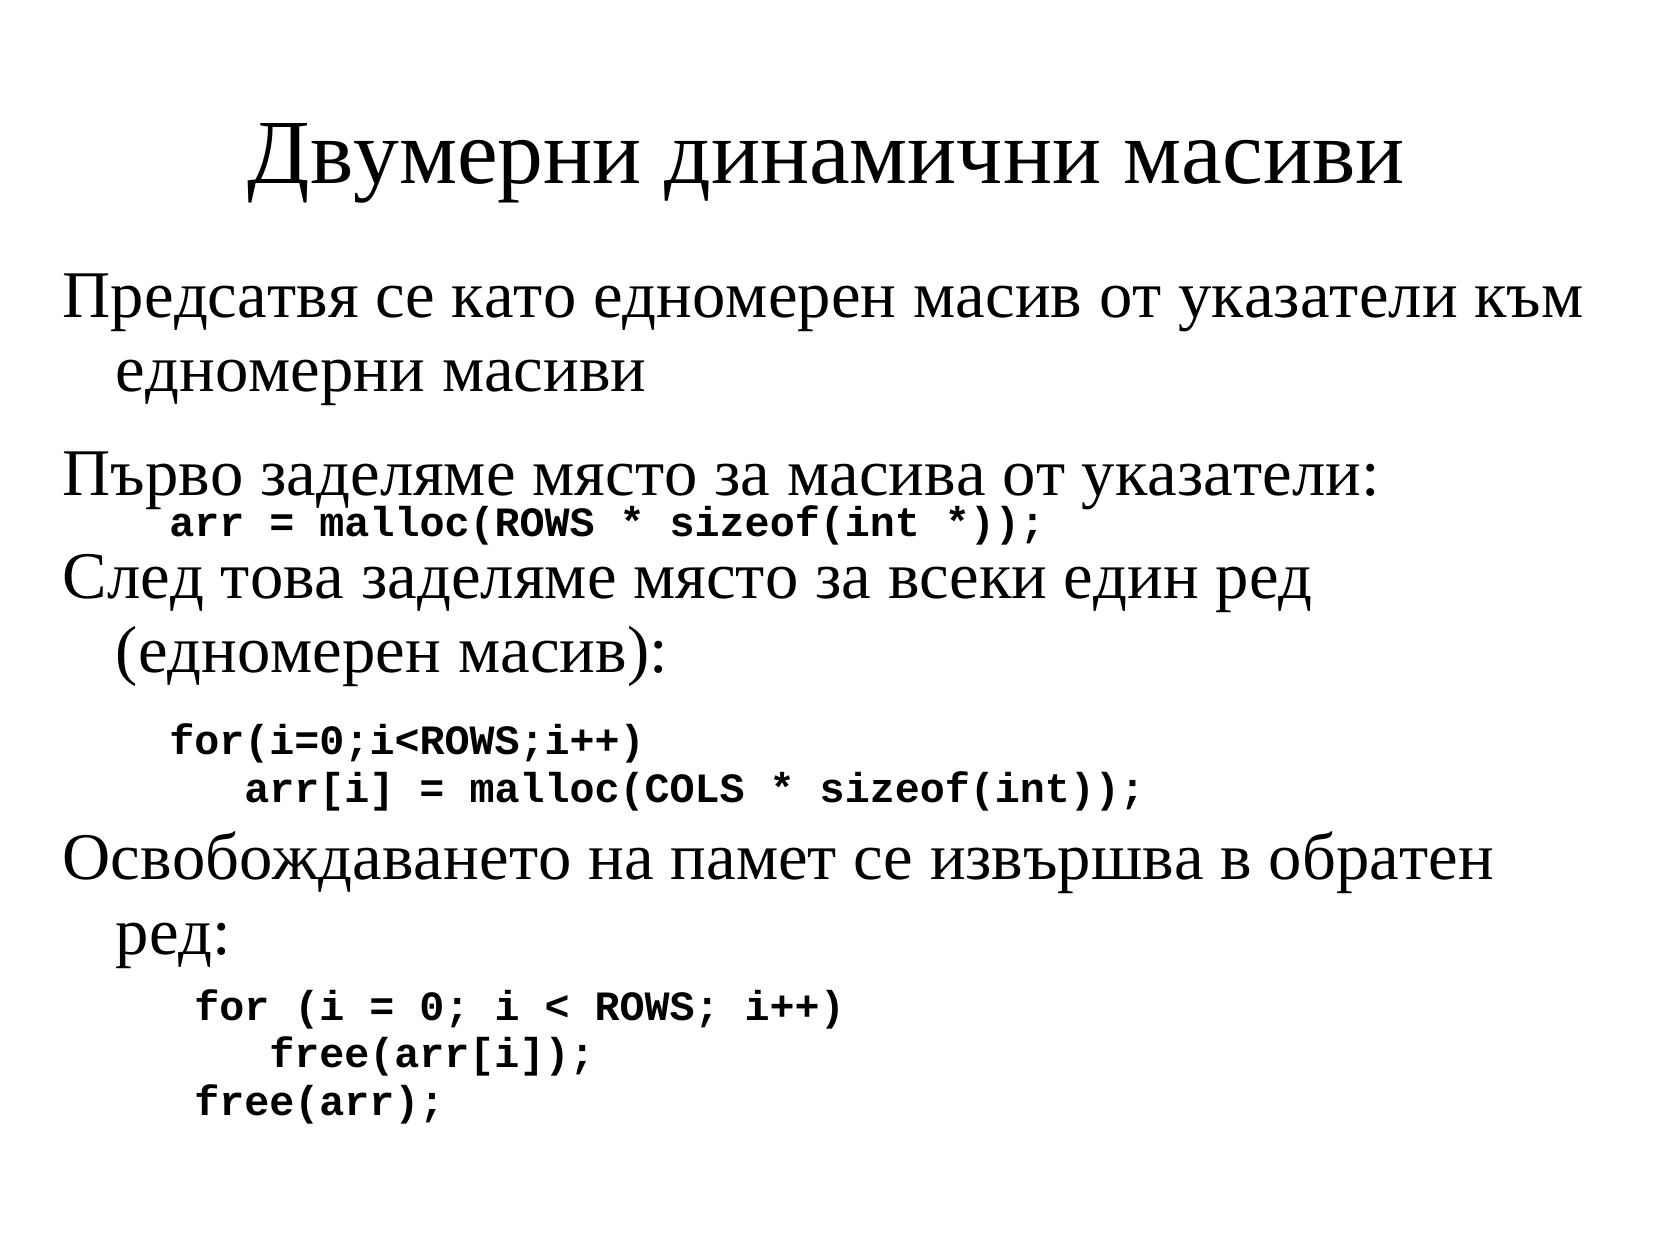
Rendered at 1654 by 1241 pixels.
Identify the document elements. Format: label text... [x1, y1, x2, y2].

title Двумерни динамични масиви [82, 49, 1571, 257]
text_box for(i=0;i<ROWS;i++) arr[i] = malloc(COLS * sizeof(int)); [154, 712, 1349, 824]
text_box arr = malloc(ROWS * sizeof(int *)); [154, 494, 1349, 557]
list Предсатвя се като едномерен масив от указатели към едномерни масиви Първо заделяме място за масива от указатели: След това заделяме място за всеки един ред (едномерен масив): Освобождаването на памет се извършва в обратен ред: [45, 258, 1622, 969]
text_box for (i = 0; i < ROWS; i++) free(arr[i]); free(arr); [154, 978, 1349, 1137]
